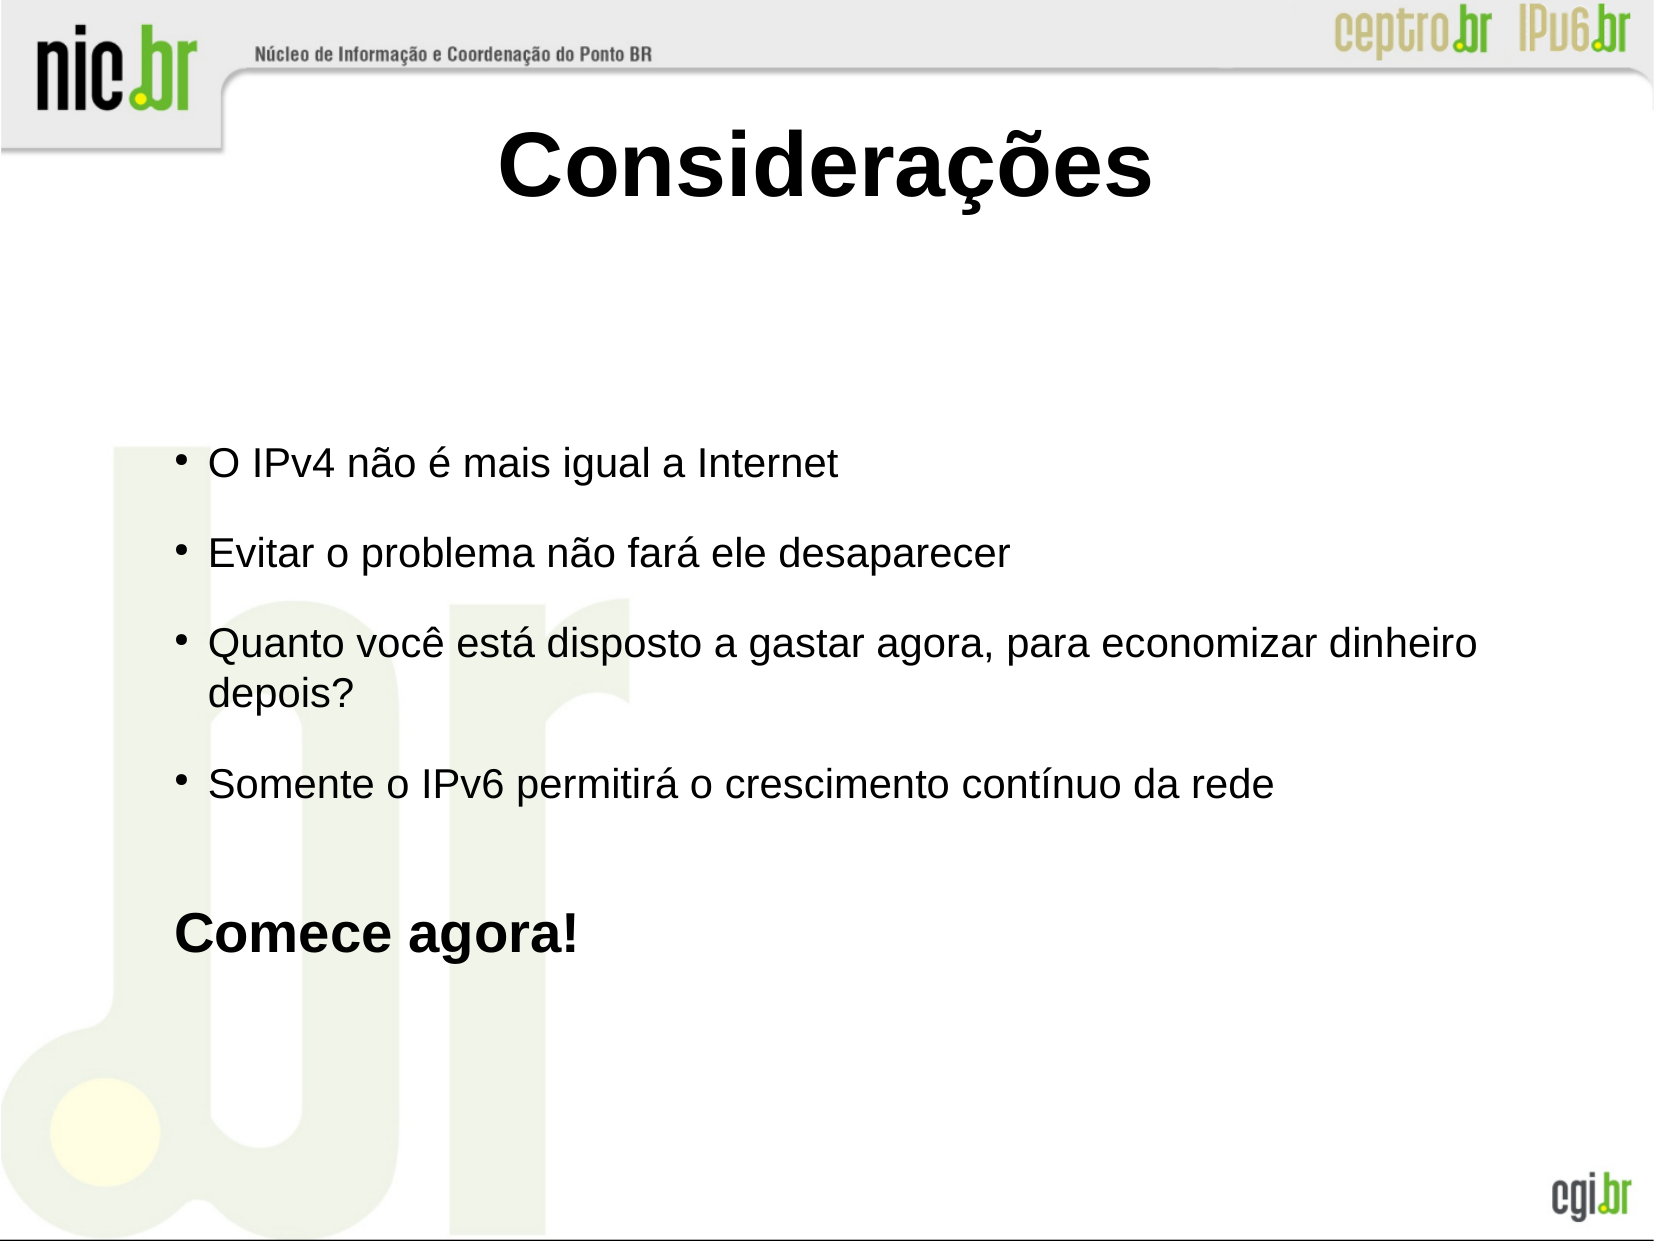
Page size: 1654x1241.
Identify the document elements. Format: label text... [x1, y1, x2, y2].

picture [0, 0, 1654, 1241]
text_box Considerações [73, 97, 1580, 215]
text_box O IPv4 não é mais igual a Internet Evitar o problema não fará ele desaparecer Quanto você está disposto a gastar agora, para economizar dinheiro depois? Somente o IPv6 permitirá o crescimento contínuo da rede Comece agora! [159, 428, 1495, 978]
